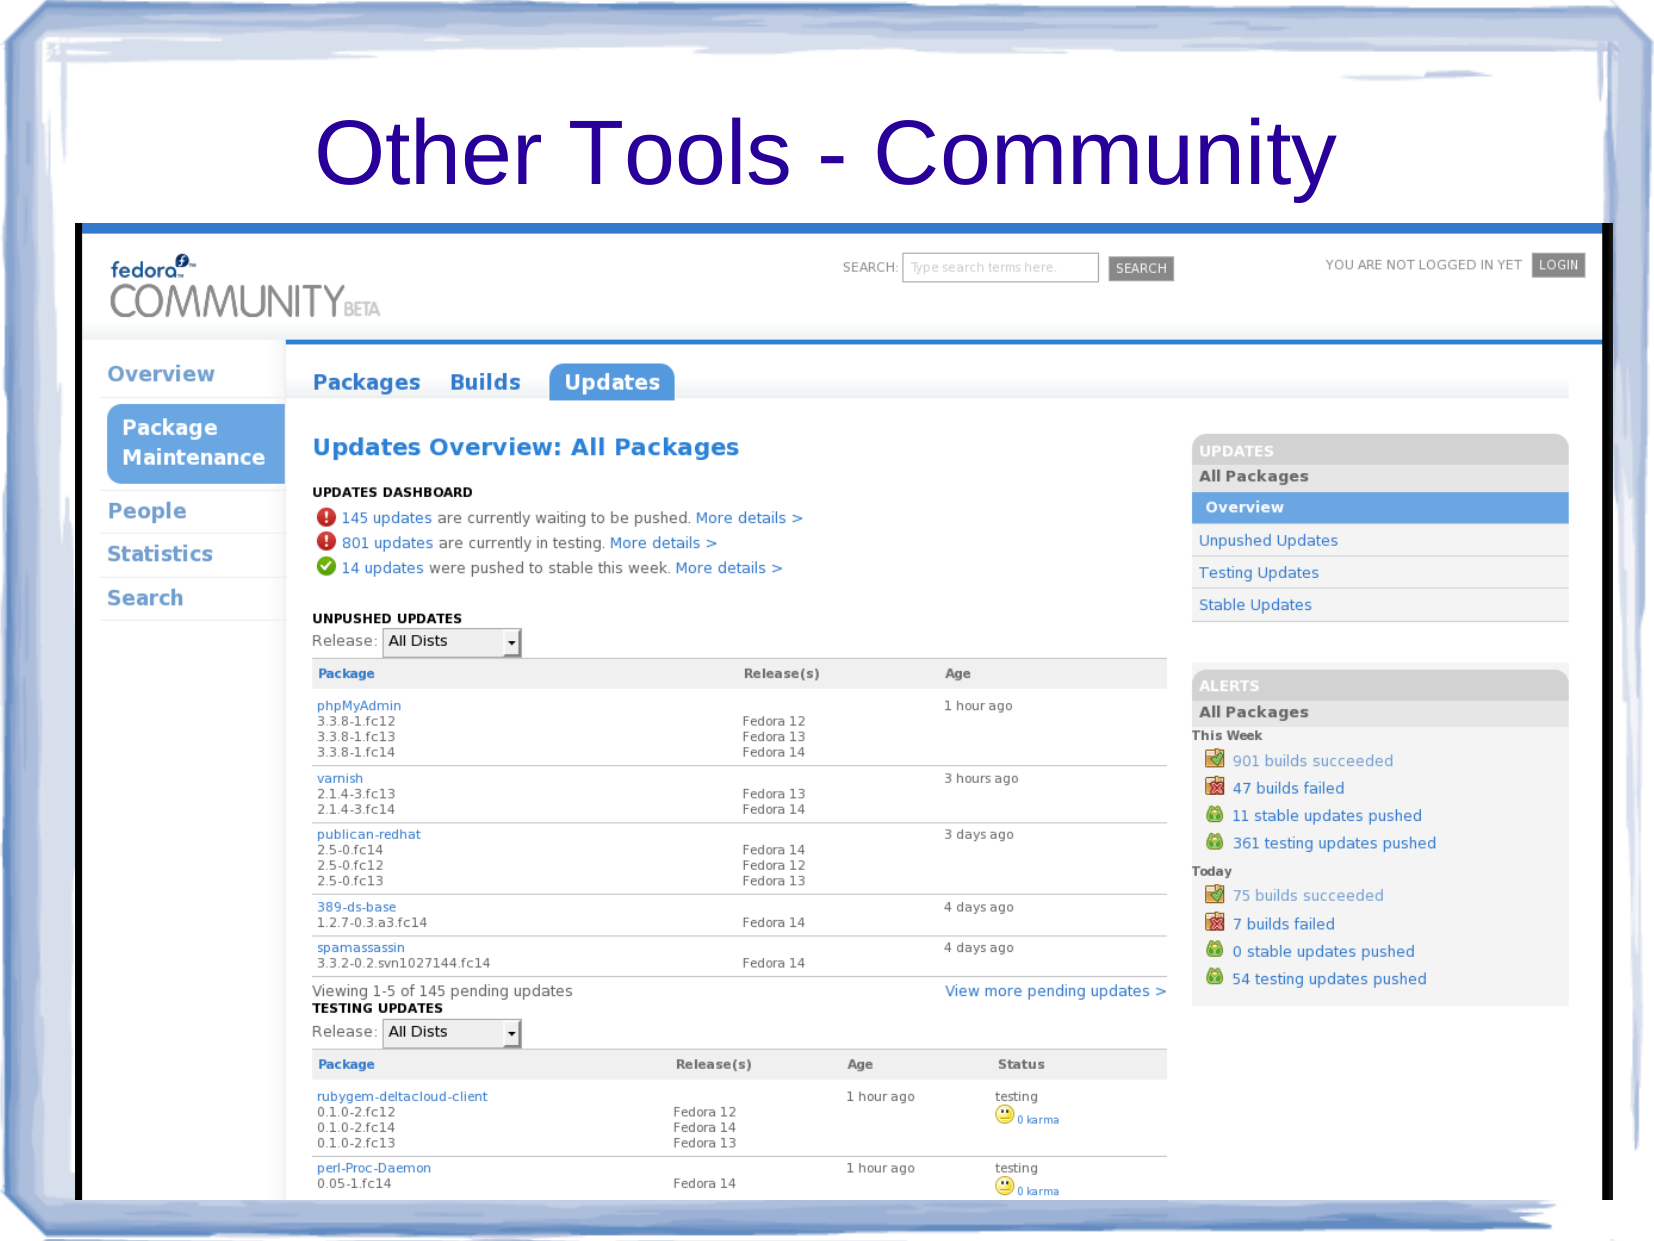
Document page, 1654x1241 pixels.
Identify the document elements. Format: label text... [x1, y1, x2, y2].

title Other Tools - Community [82, 49, 1571, 223]
picture [0, 0, 1654, 1241]
